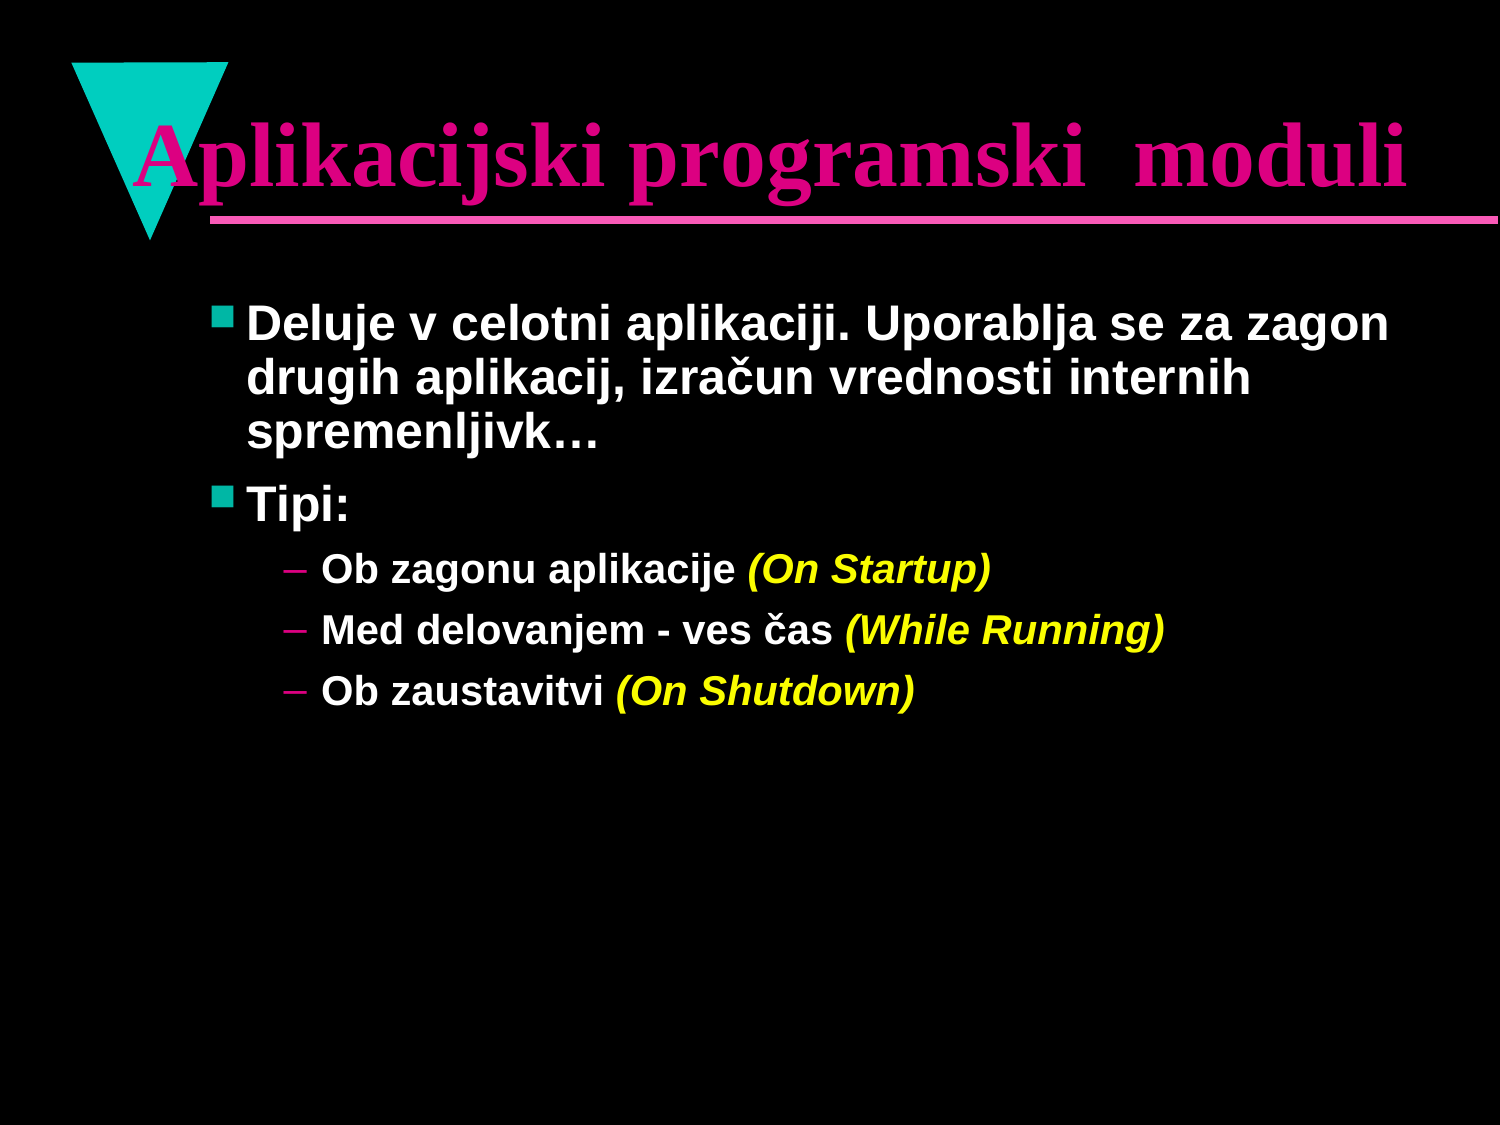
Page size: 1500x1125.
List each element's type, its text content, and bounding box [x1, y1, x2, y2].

title Aplikacijski programski moduli [117, 63, 1500, 251]
list Deluje v celotni aplikaciji. Uporablja se za zagon drugih aplikacij, izračun vrednosti internih spremenljivk… Tipi: Ob zagonu aplikacije (On Startup) Med delovanjem - ves čas (While Running) Ob zaustavitvi (On Shutdown) [118, 289, 1498, 965]
